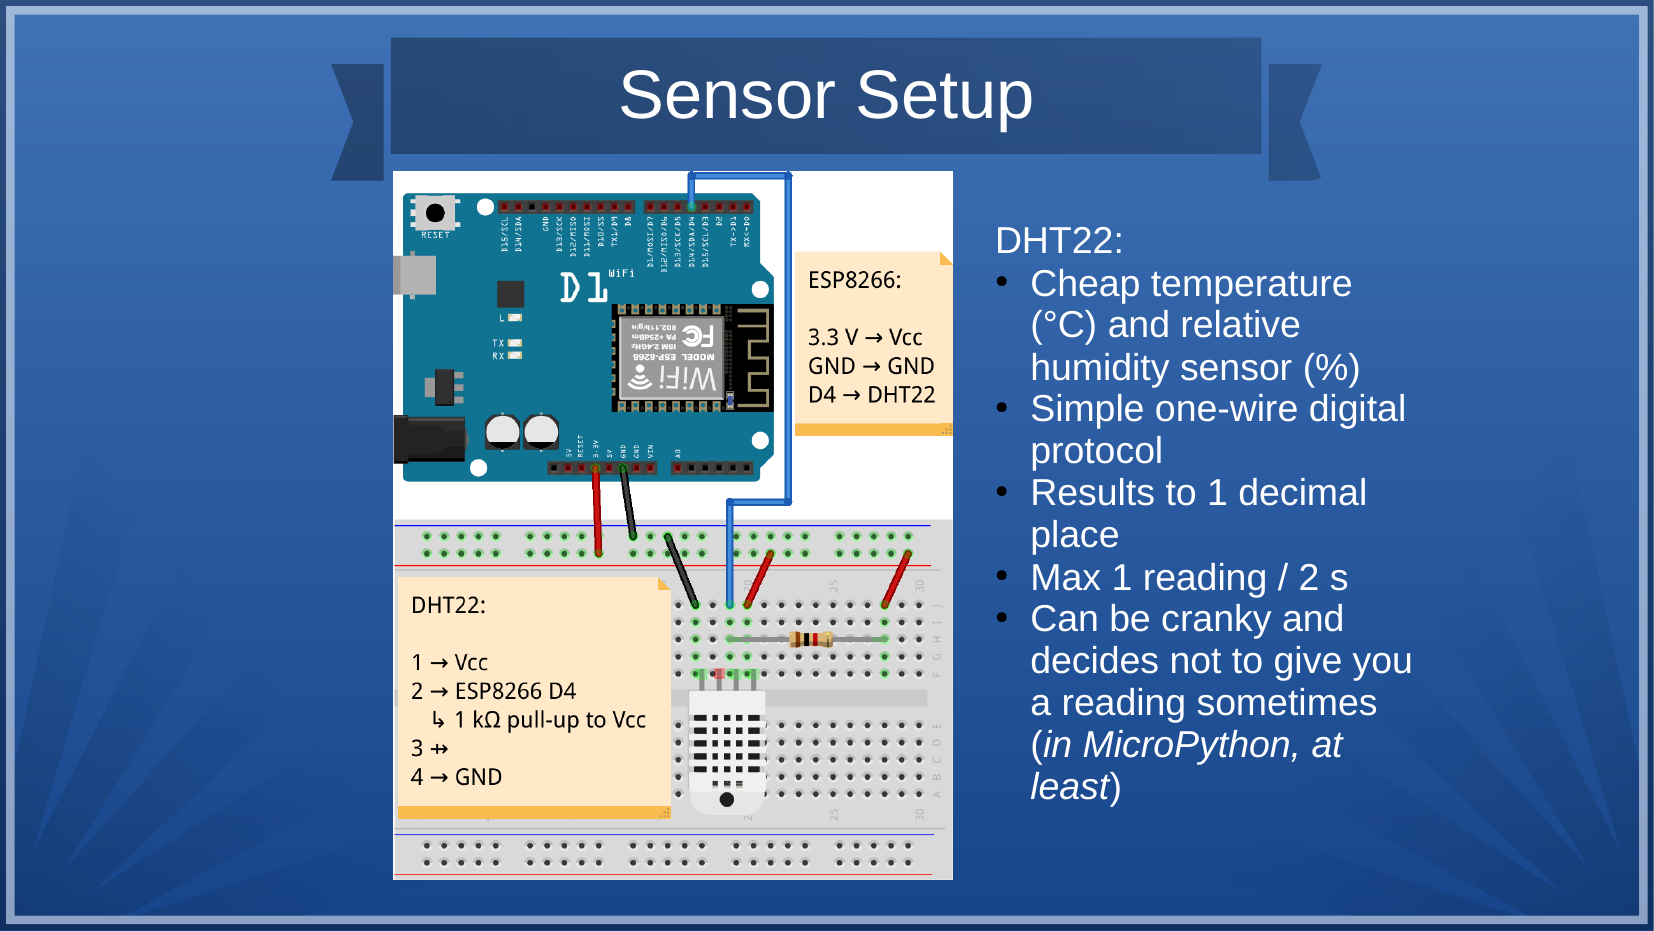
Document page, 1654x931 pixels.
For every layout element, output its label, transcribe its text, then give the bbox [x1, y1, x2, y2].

text_box DHT22: Cheap temperature (°C) and relative humidity sensor (%) Simple one-wire digital protocol Results to 1 decimal place Max 1 reading / 2 s Can be cranky and decides not to give you a reading sometimes (in MicroPython, at least) [980, 212, 1430, 816]
title Sensor Setup [389, 35, 1264, 154]
picture [393, 171, 953, 880]
